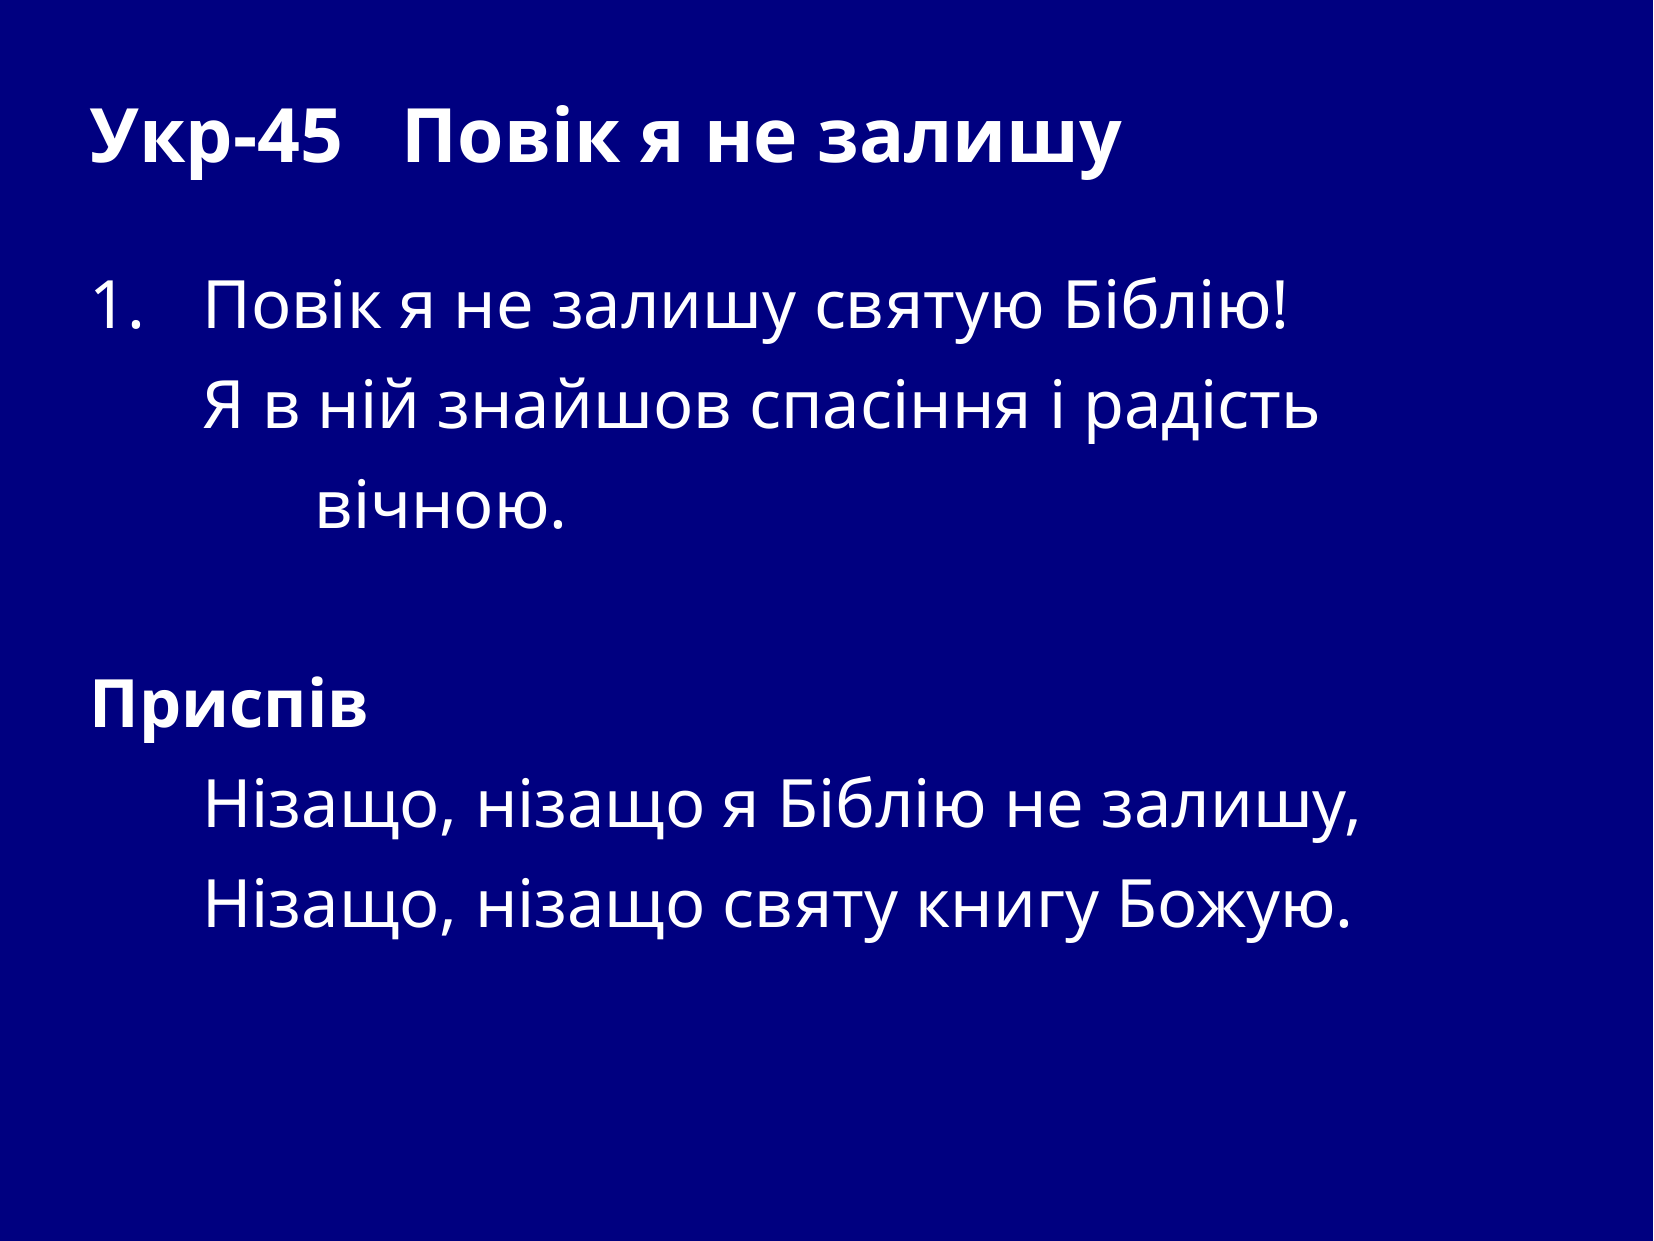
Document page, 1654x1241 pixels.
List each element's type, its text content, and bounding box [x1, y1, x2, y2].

text_box 1. Повік я не залишу святую Біблію! Я в ній знайшов спасіння і радість вічною. Приспів Нізащо, нізащо я Біблію не залишу, Нізащо, нізащо святу книгу Божую. [75, 188, 1576, 1163]
text_box Укр-45 Повік я не залишу [75, 75, 1576, 188]
